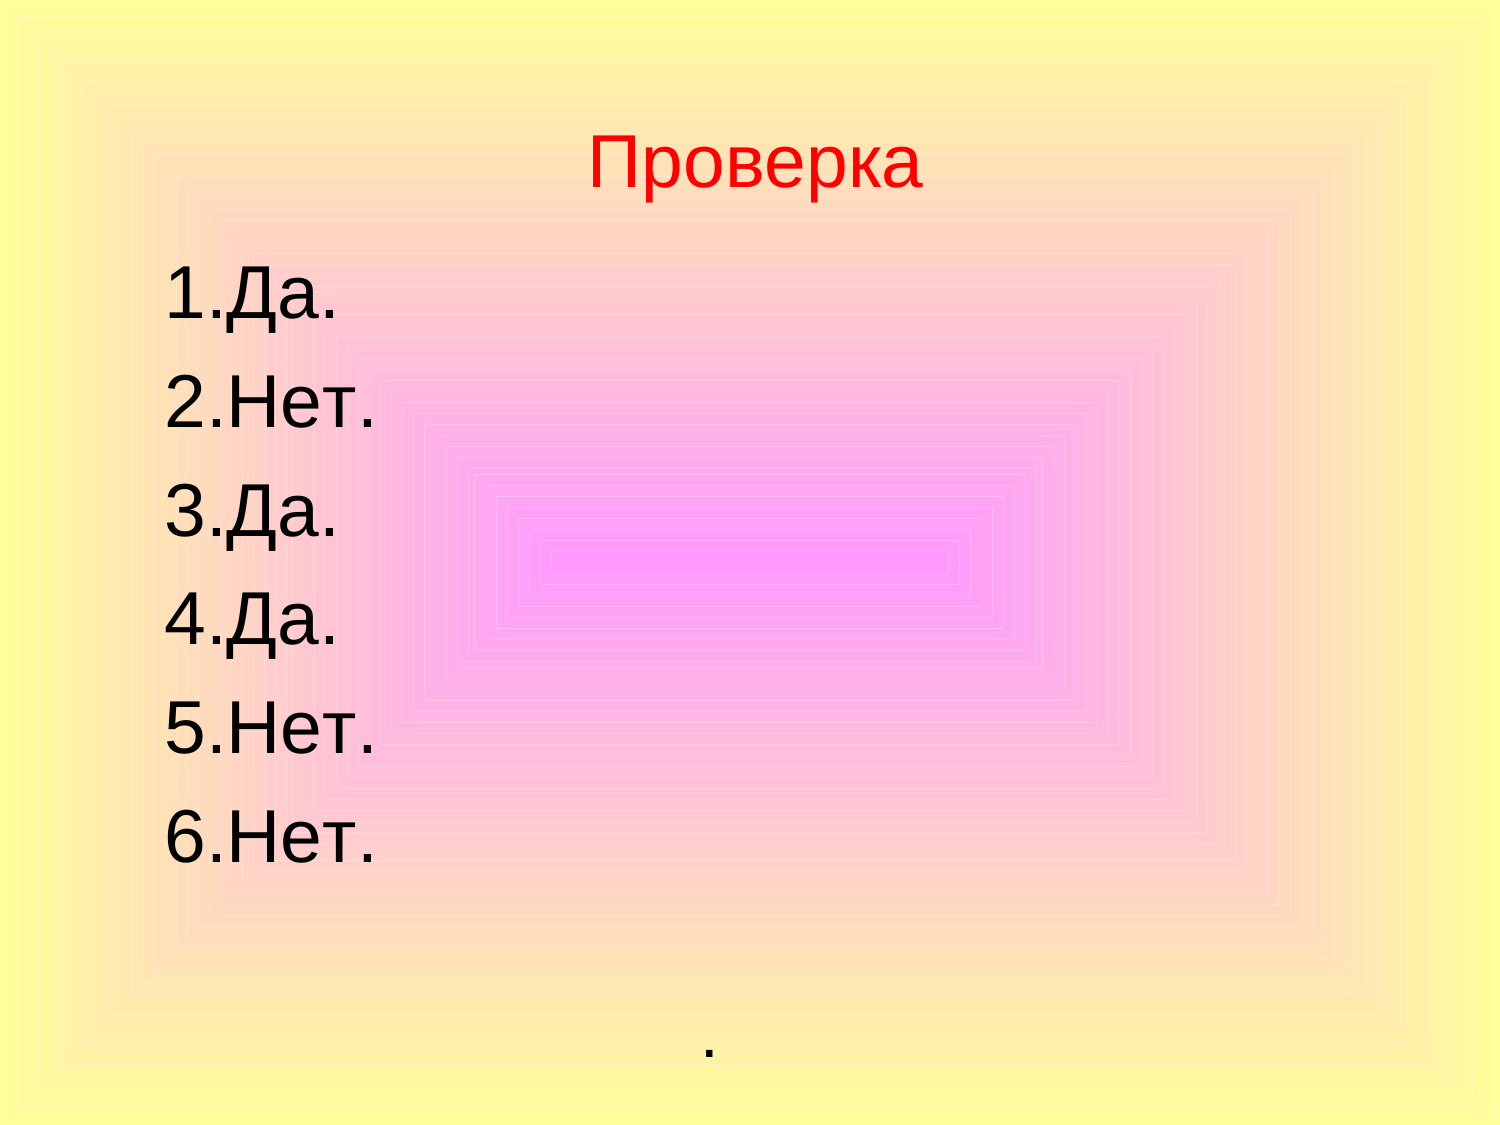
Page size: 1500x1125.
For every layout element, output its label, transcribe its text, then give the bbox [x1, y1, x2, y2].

title Проверка [118, 88, 1394, 227]
text_box 1.Да. 2.Нет. 3.Да. 4.Да. 5.Нет. 6.Нет. . [149, 236, 1270, 1079]
